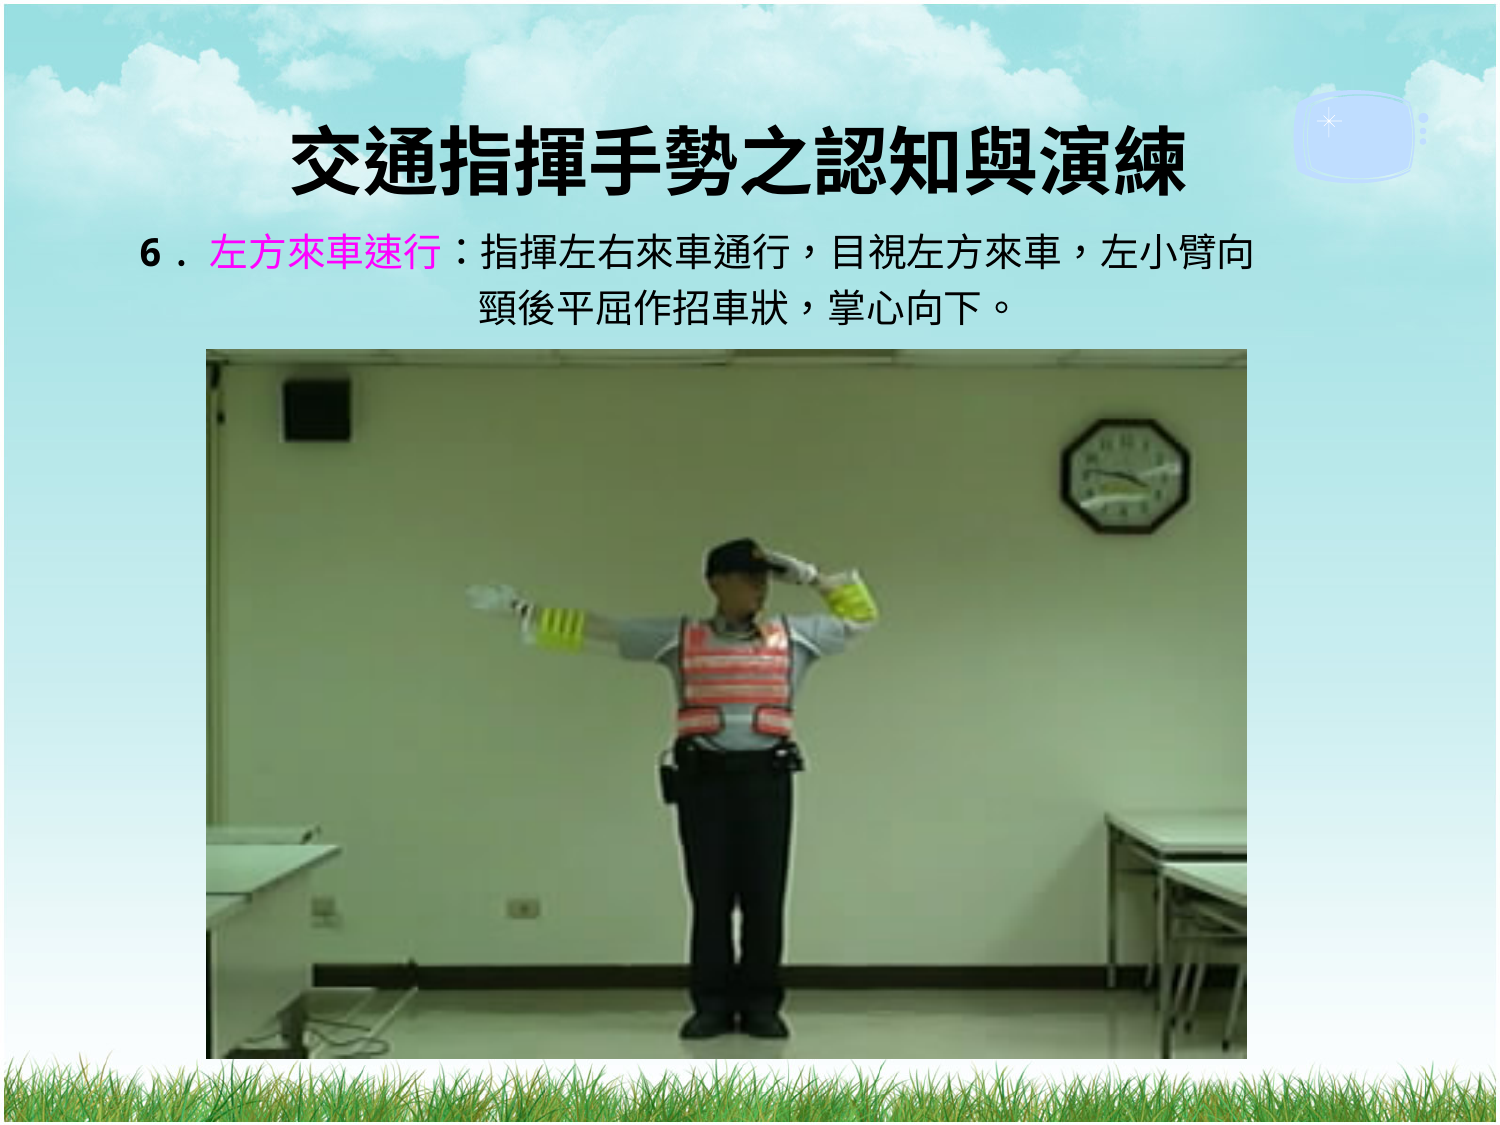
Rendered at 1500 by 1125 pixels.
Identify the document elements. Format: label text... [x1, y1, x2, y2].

list 6﹒左方來車速行：指揮左右來車通行，目視左方來車，左小臂向 頸後平屈作招車狀，掌心向下。 [123, 220, 1412, 339]
title 交通指揮手勢之認知與演練 [183, 78, 1294, 220]
picture [0, 0, 1500, 1125]
